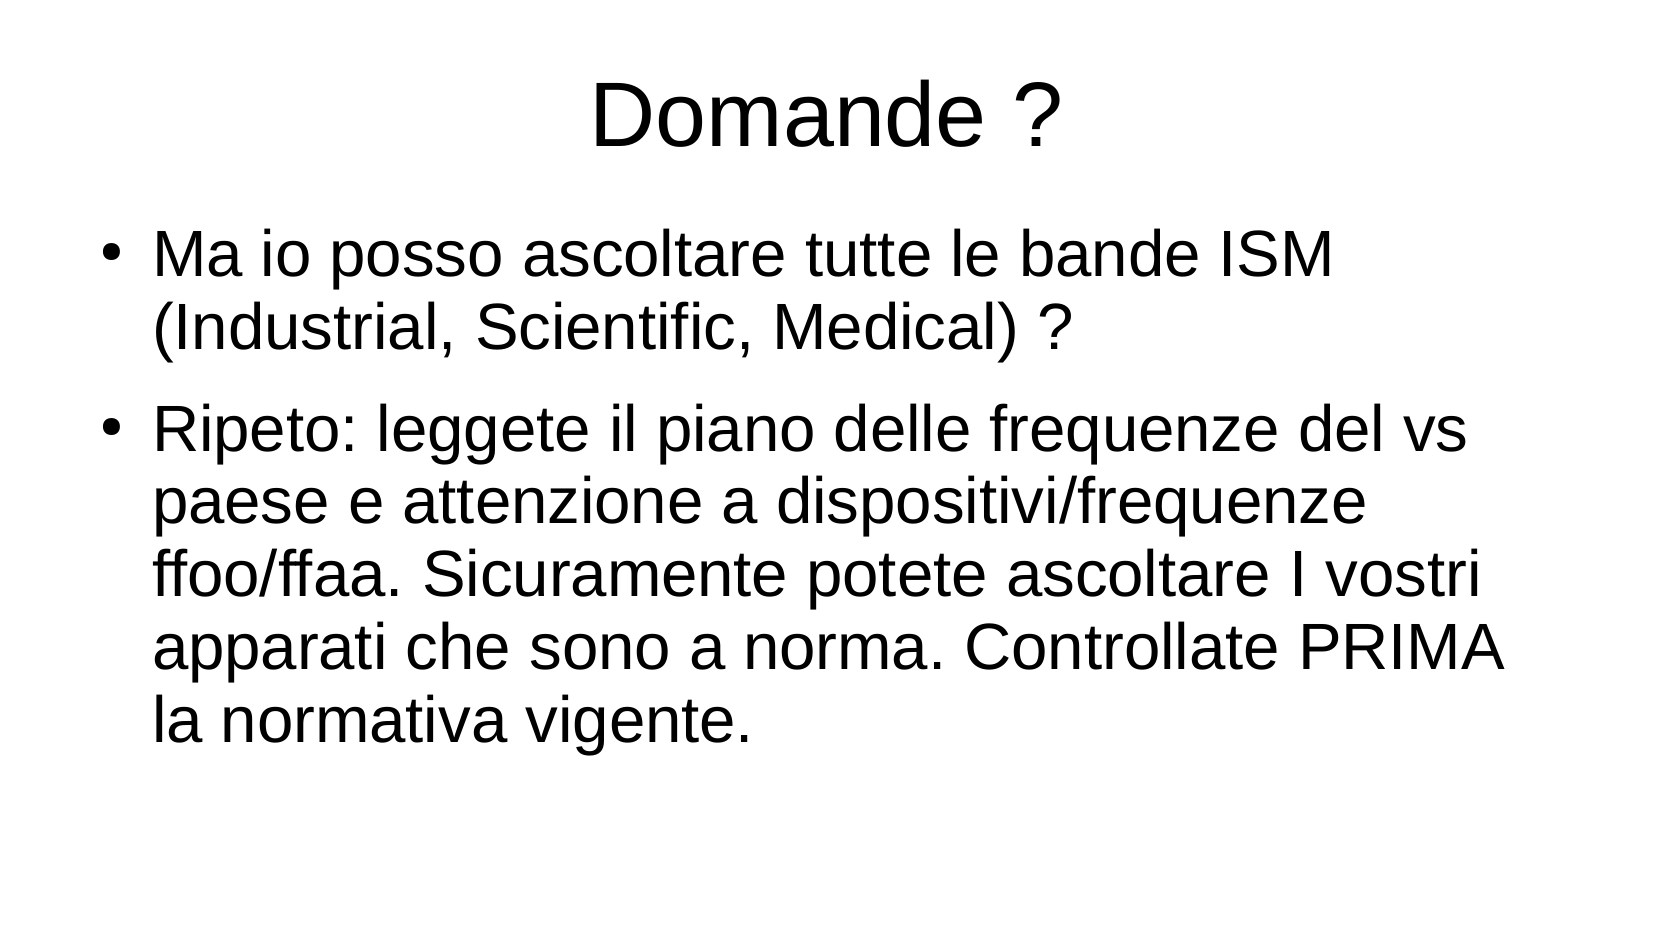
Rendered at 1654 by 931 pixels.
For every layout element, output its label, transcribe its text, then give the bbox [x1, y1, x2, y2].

list Ma io posso ascoltare tutte le bande ISM (Industrial, Scientific, Medical) ? Ripeto: leggete il piano delle frequenze del vs paese e attenzione a dispositivi/frequenze ffoo/ffaa. Sicuramente potete ascoltare I vostri apparati che sono a norma. Controllate PRIMA la normativa vigente. [82, 217, 1571, 758]
title Domande ? [82, 37, 1571, 193]
